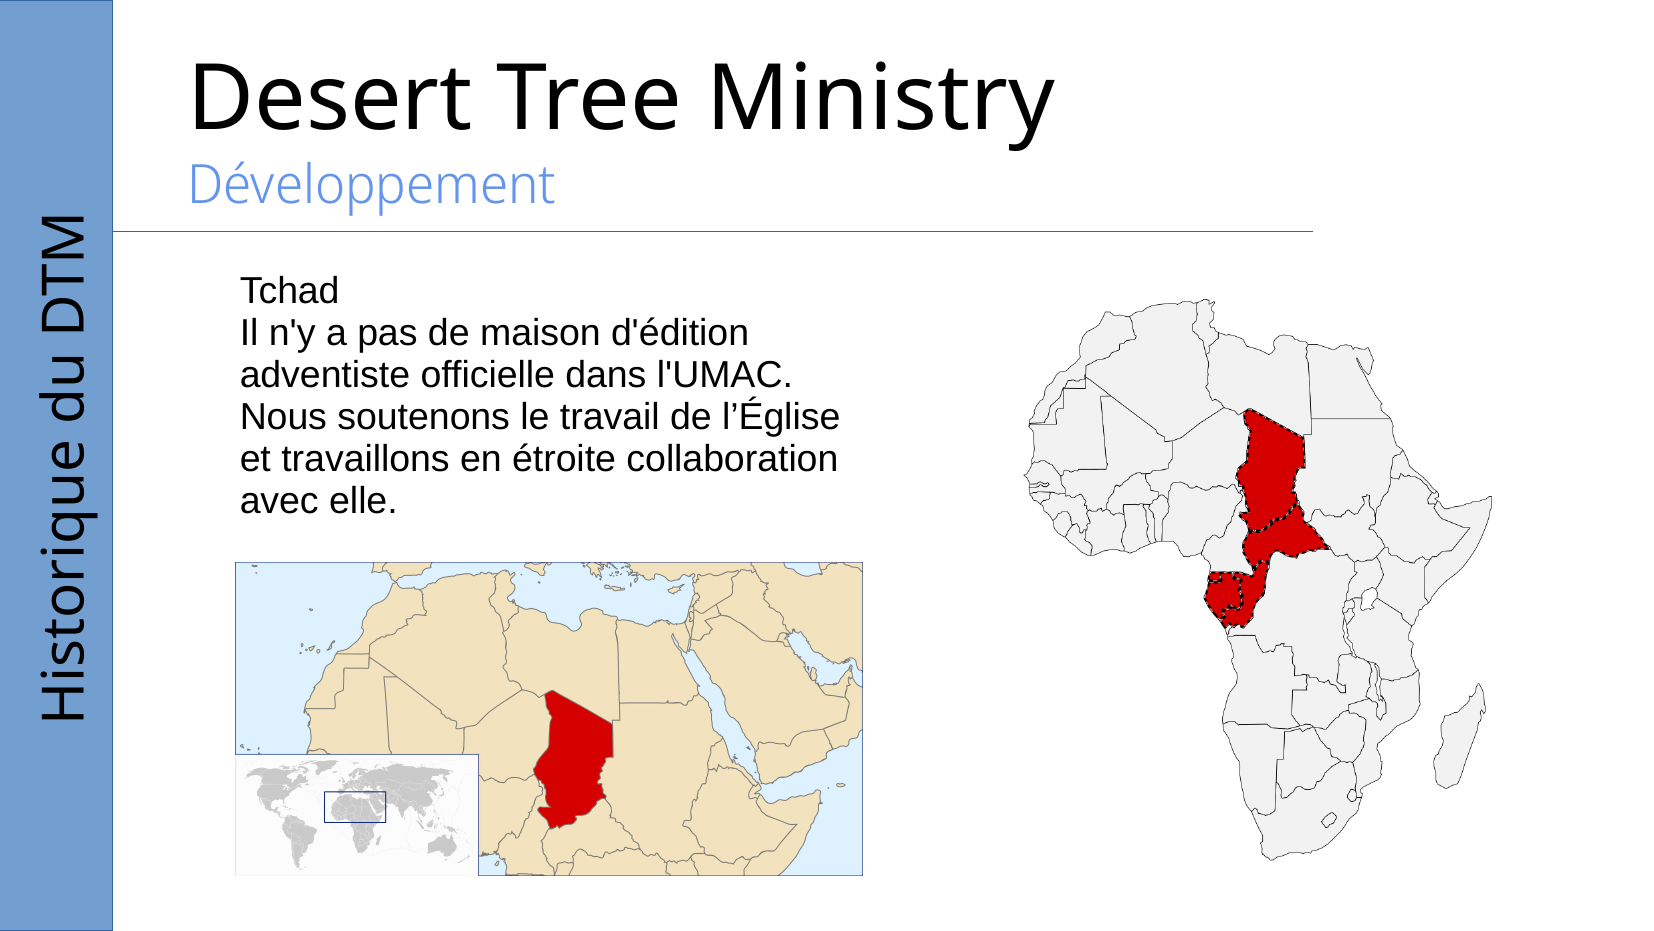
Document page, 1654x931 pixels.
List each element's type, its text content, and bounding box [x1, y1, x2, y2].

title Développement [187, 125, 1571, 239]
text_box Tchad Il n'y a pas de maison d'édition adventiste officielle dans l'UMAC. Nous soutenons le travail de l’Église et travaillons en étroite collaboration avec elle. [225, 262, 863, 530]
title Desert Tree Ministry [187, 33, 1571, 125]
text_box Historique du DTM [13, 37, 105, 901]
picture [235, 562, 863, 876]
text_box [0, 0, 113, 931]
picture [977, 299, 1538, 861]
